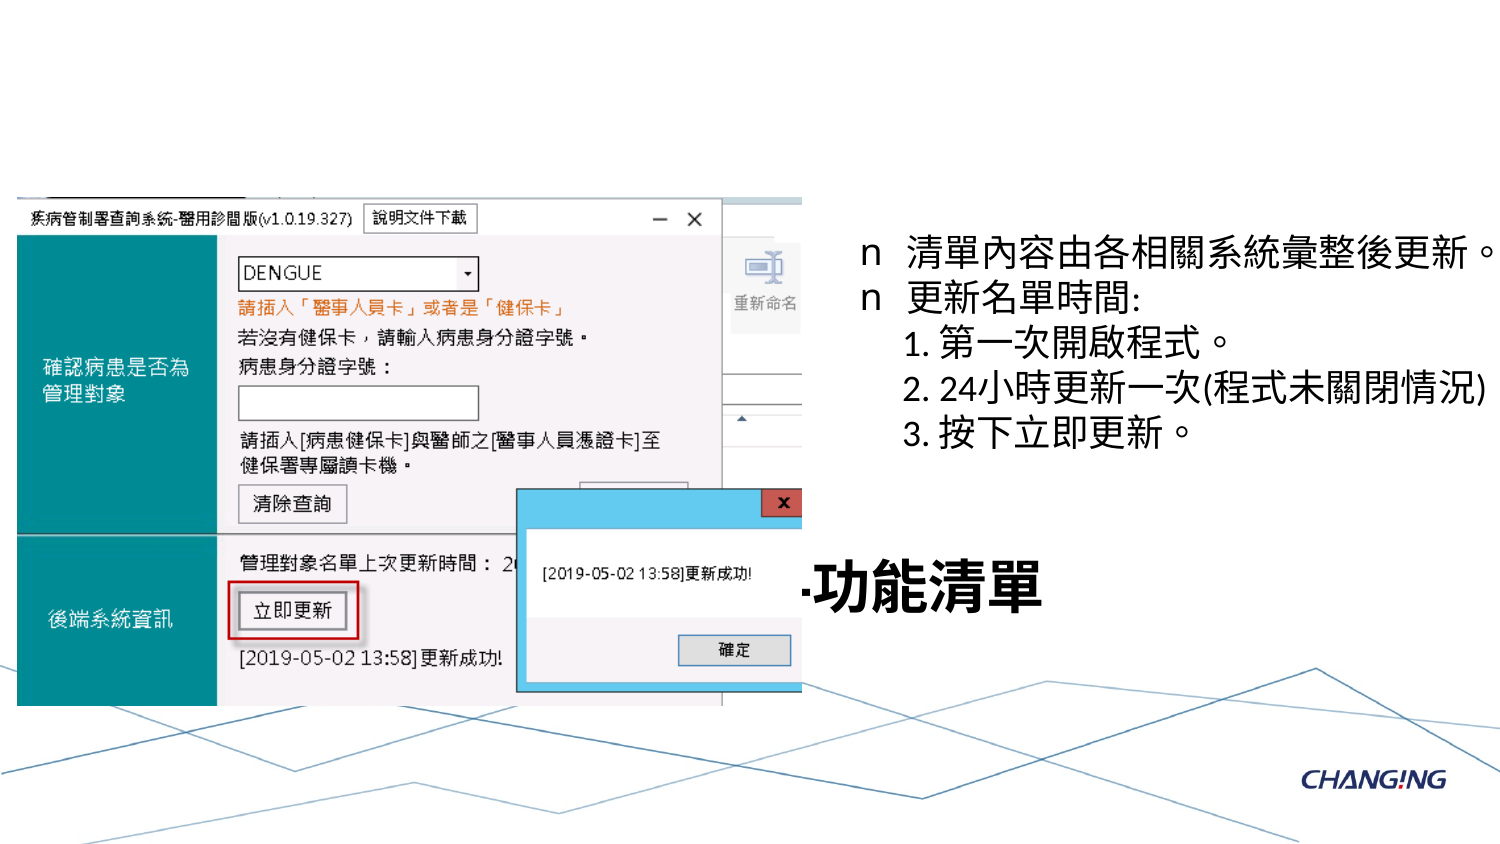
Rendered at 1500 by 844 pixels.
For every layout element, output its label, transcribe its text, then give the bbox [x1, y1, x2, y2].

text_box 清單內容由各相關系統彙整後更新。 更新名單時間: 1. 第一次開啟程式。 2. 24小時更新一次(程式未關閉情況)。 3. 按下立即更新。 [844, 221, 1500, 464]
title CDC勾稽查詢模組-診所版-功能清單 [118, 542, 1394, 710]
picture [0, 0, 1500, 844]
